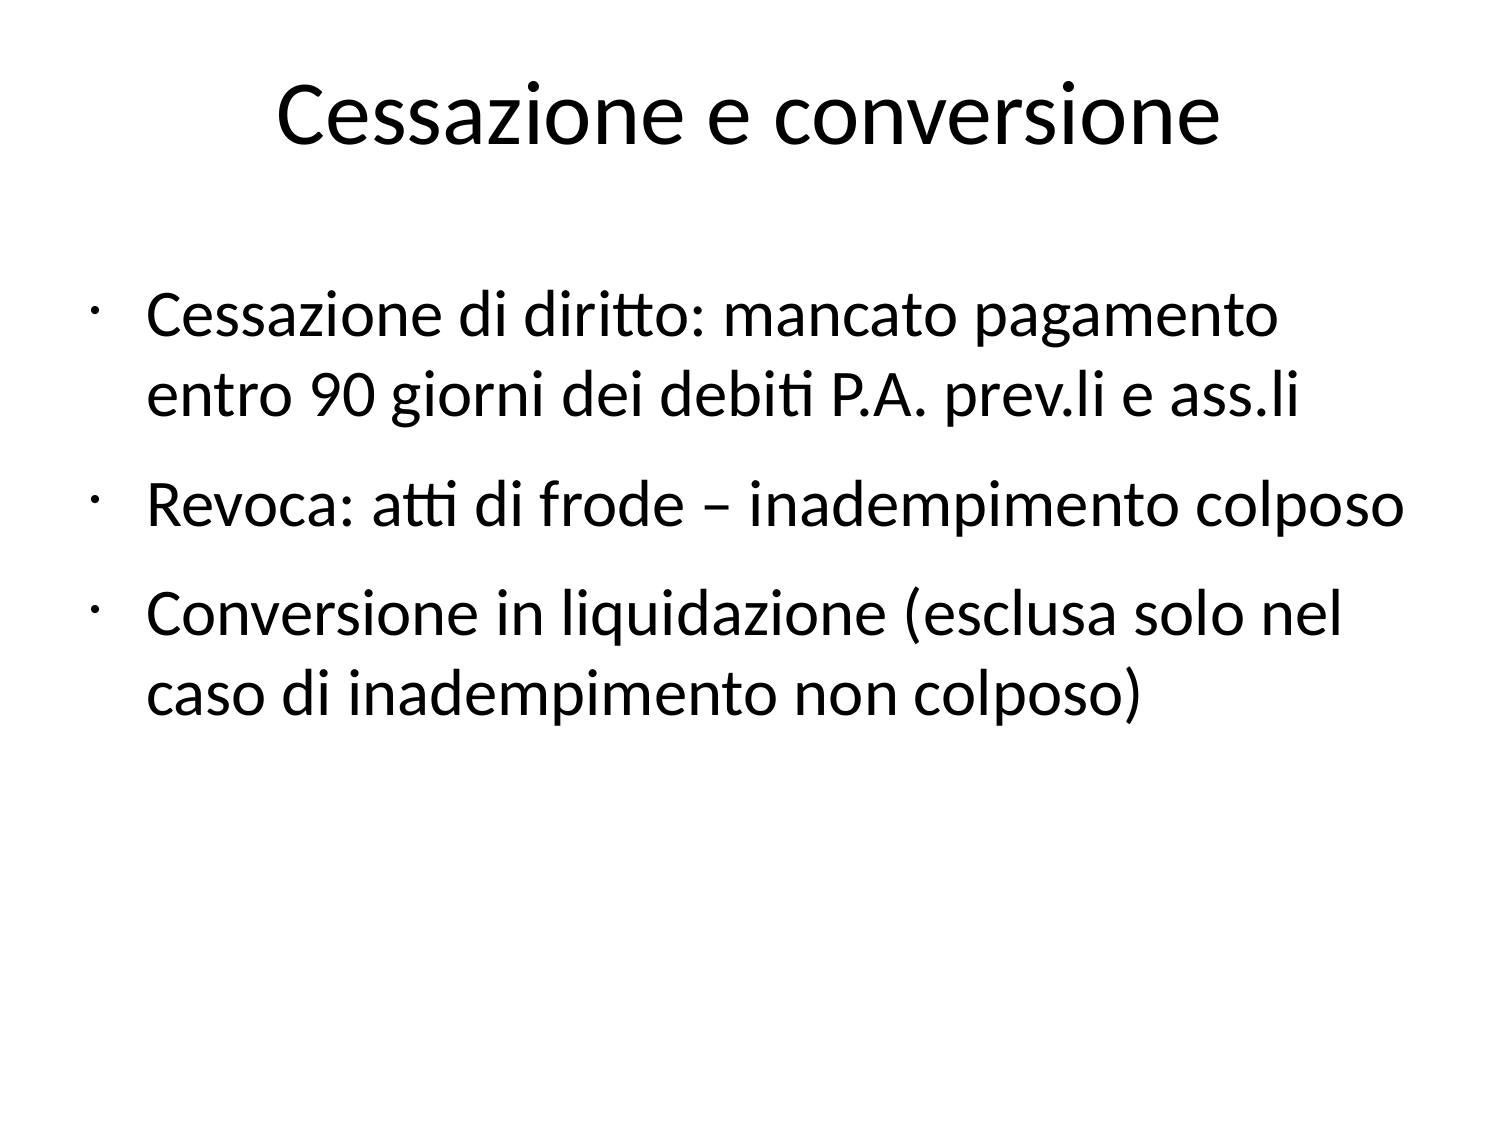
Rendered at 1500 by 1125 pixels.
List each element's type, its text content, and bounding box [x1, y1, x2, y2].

list Cessazione di diritto: mancato pagamento entro 90 giorni dei debiti P.A. prev.li e ass.li Revoca: atti di frode – inadempimento colposo Conversione in liquidazione (esclusa solo nel caso di inadempimento non colposo) [75, 262, 1425, 1005]
title Cessazione e conversione [75, 45, 1425, 233]
